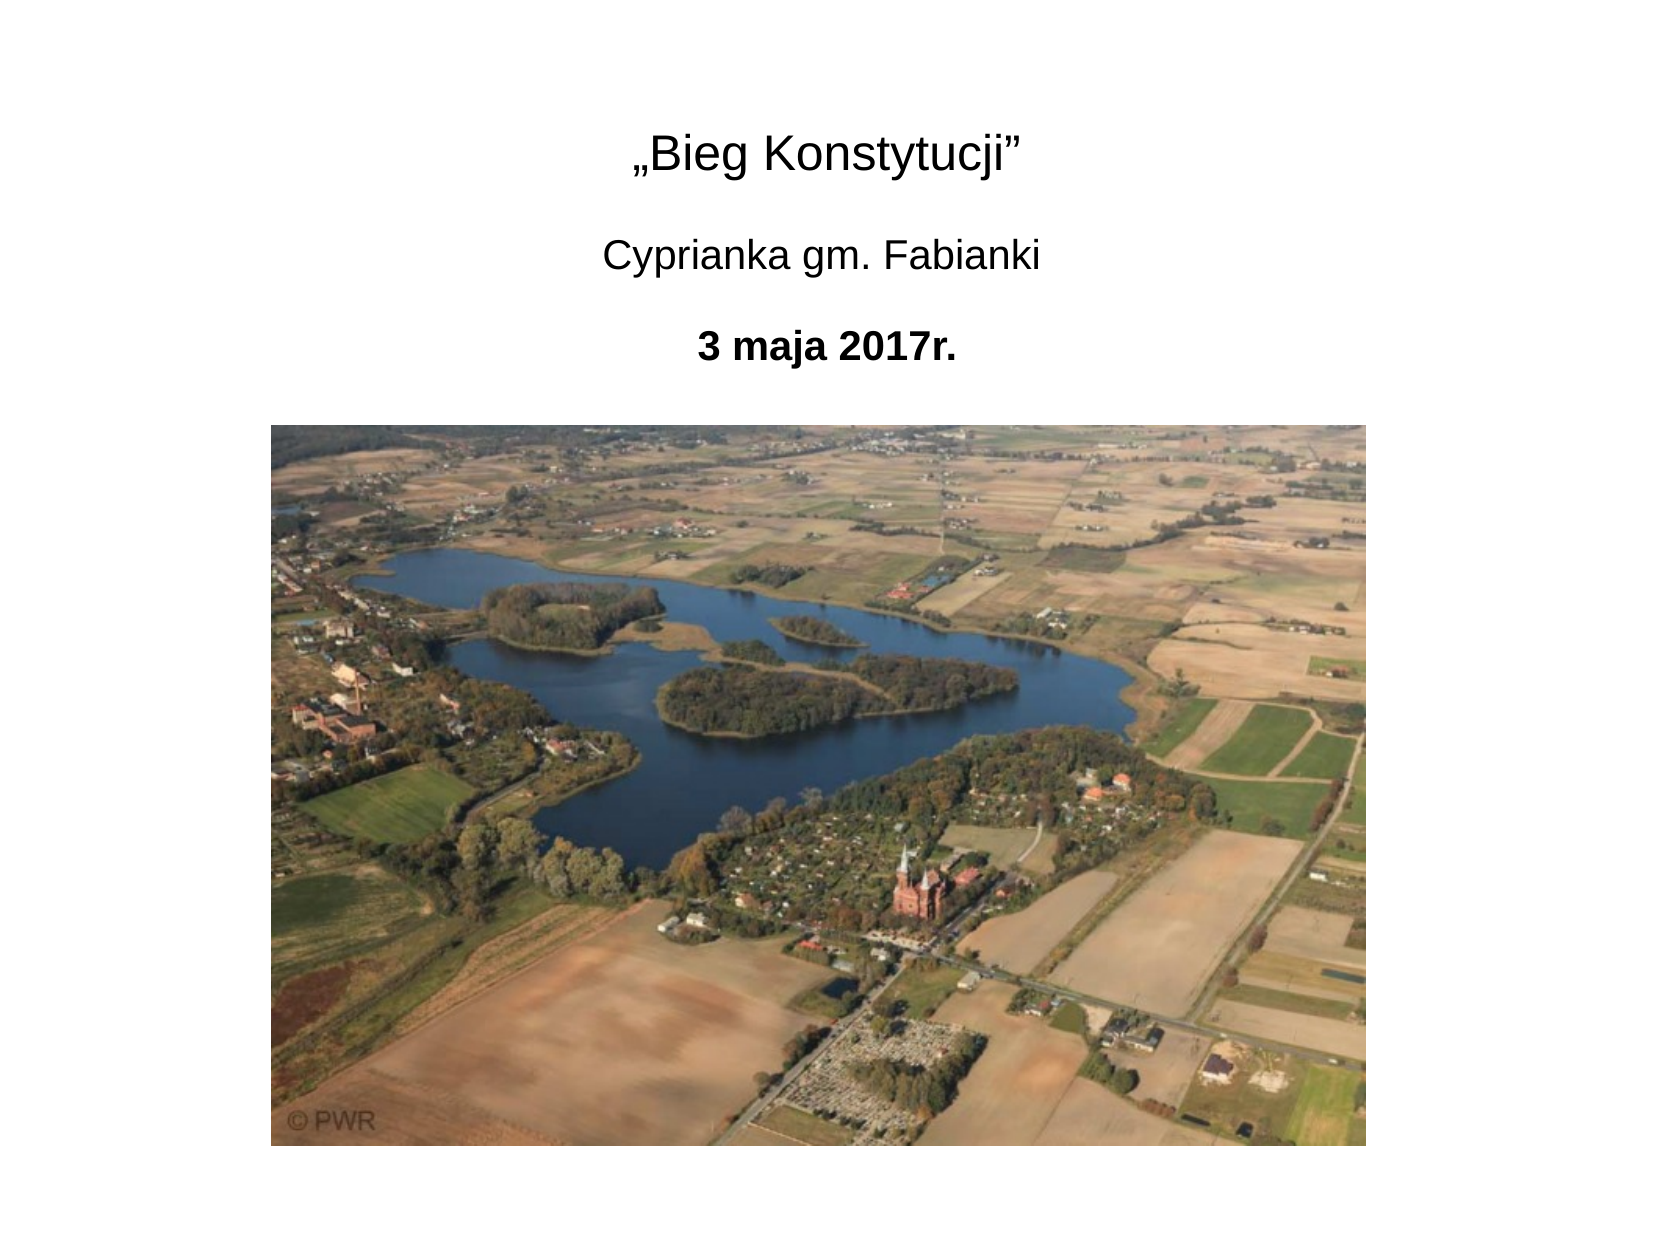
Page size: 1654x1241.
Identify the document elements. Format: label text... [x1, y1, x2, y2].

text_box Cyprianka gm. Fabianki [518, 224, 1123, 287]
picture [271, 425, 1366, 1146]
title „Bieg Konstytucji” [82, 49, 1571, 257]
text_box 3 maja 2017r. [636, 315, 1134, 378]
